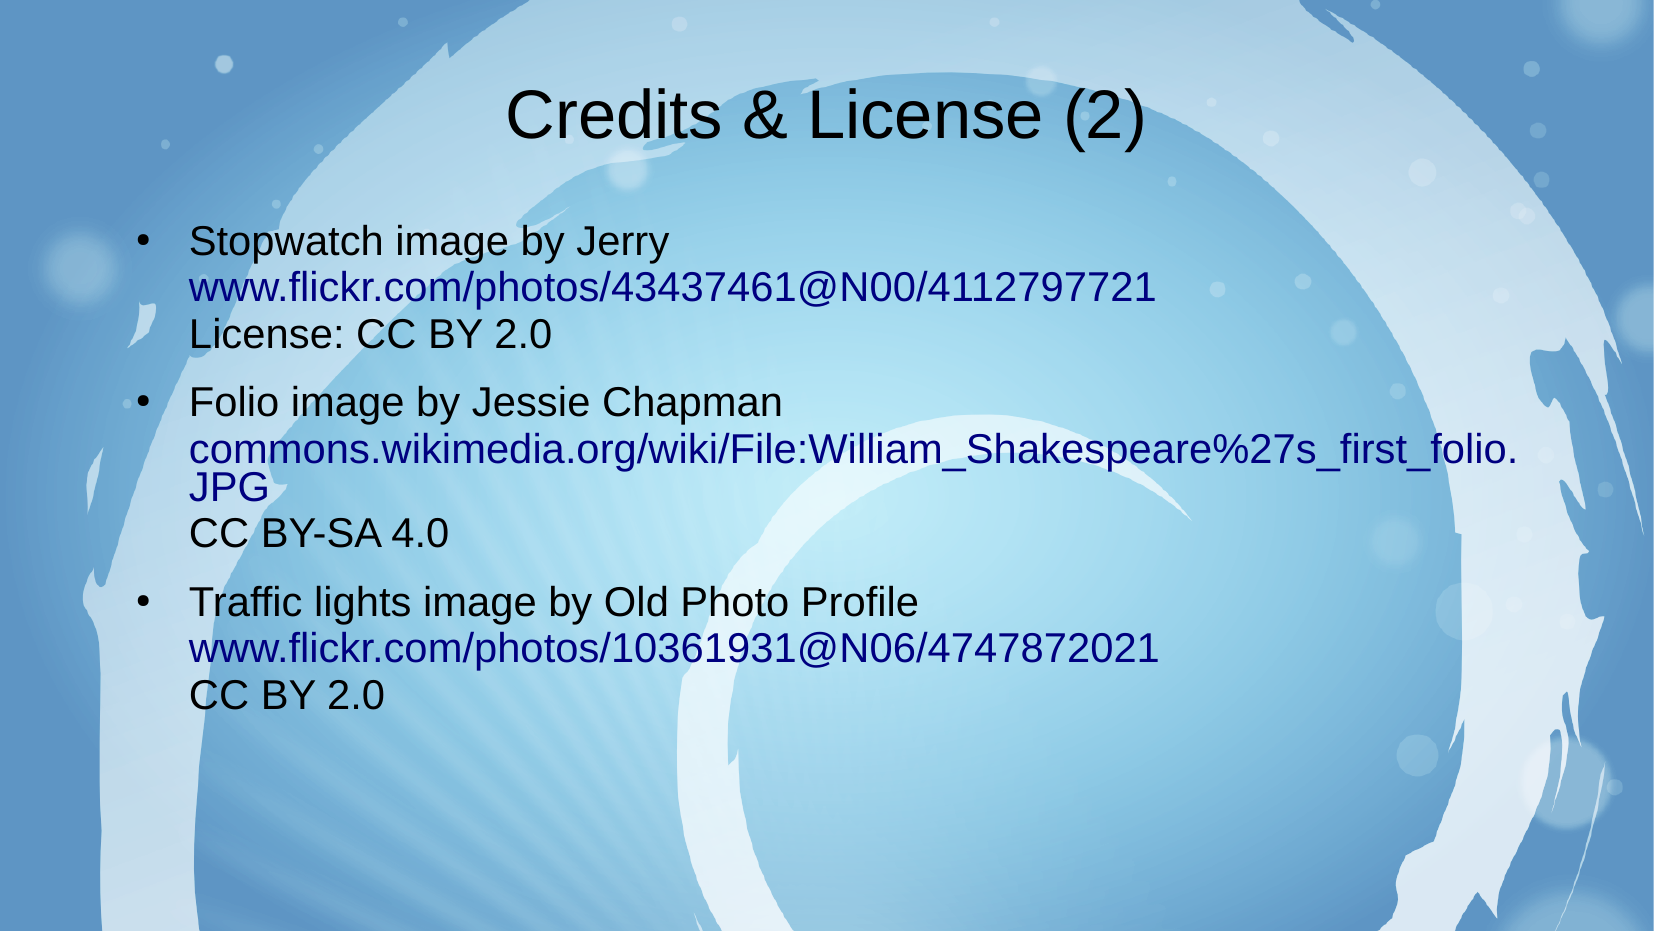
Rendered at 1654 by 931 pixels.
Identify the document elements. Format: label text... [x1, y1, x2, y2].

list Stopwatch image by Jerry www.flickr.com/photos/43437461@N00/4112797721 License: CC BY 2.0 Folio image by Jessie Chapman commons.wikimedia.org/wiki/File:William_Shakespeare%27s_first_folio.JPGCC BY-SA 4.0 Traffic lights image by Old Photo Profile www.flickr.com/photos/10361931@N06/4747872021 CC BY 2.0 [118, 217, 1536, 832]
title Credits & License (2) [118, 37, 1536, 193]
picture [0, 0, 1654, 931]
